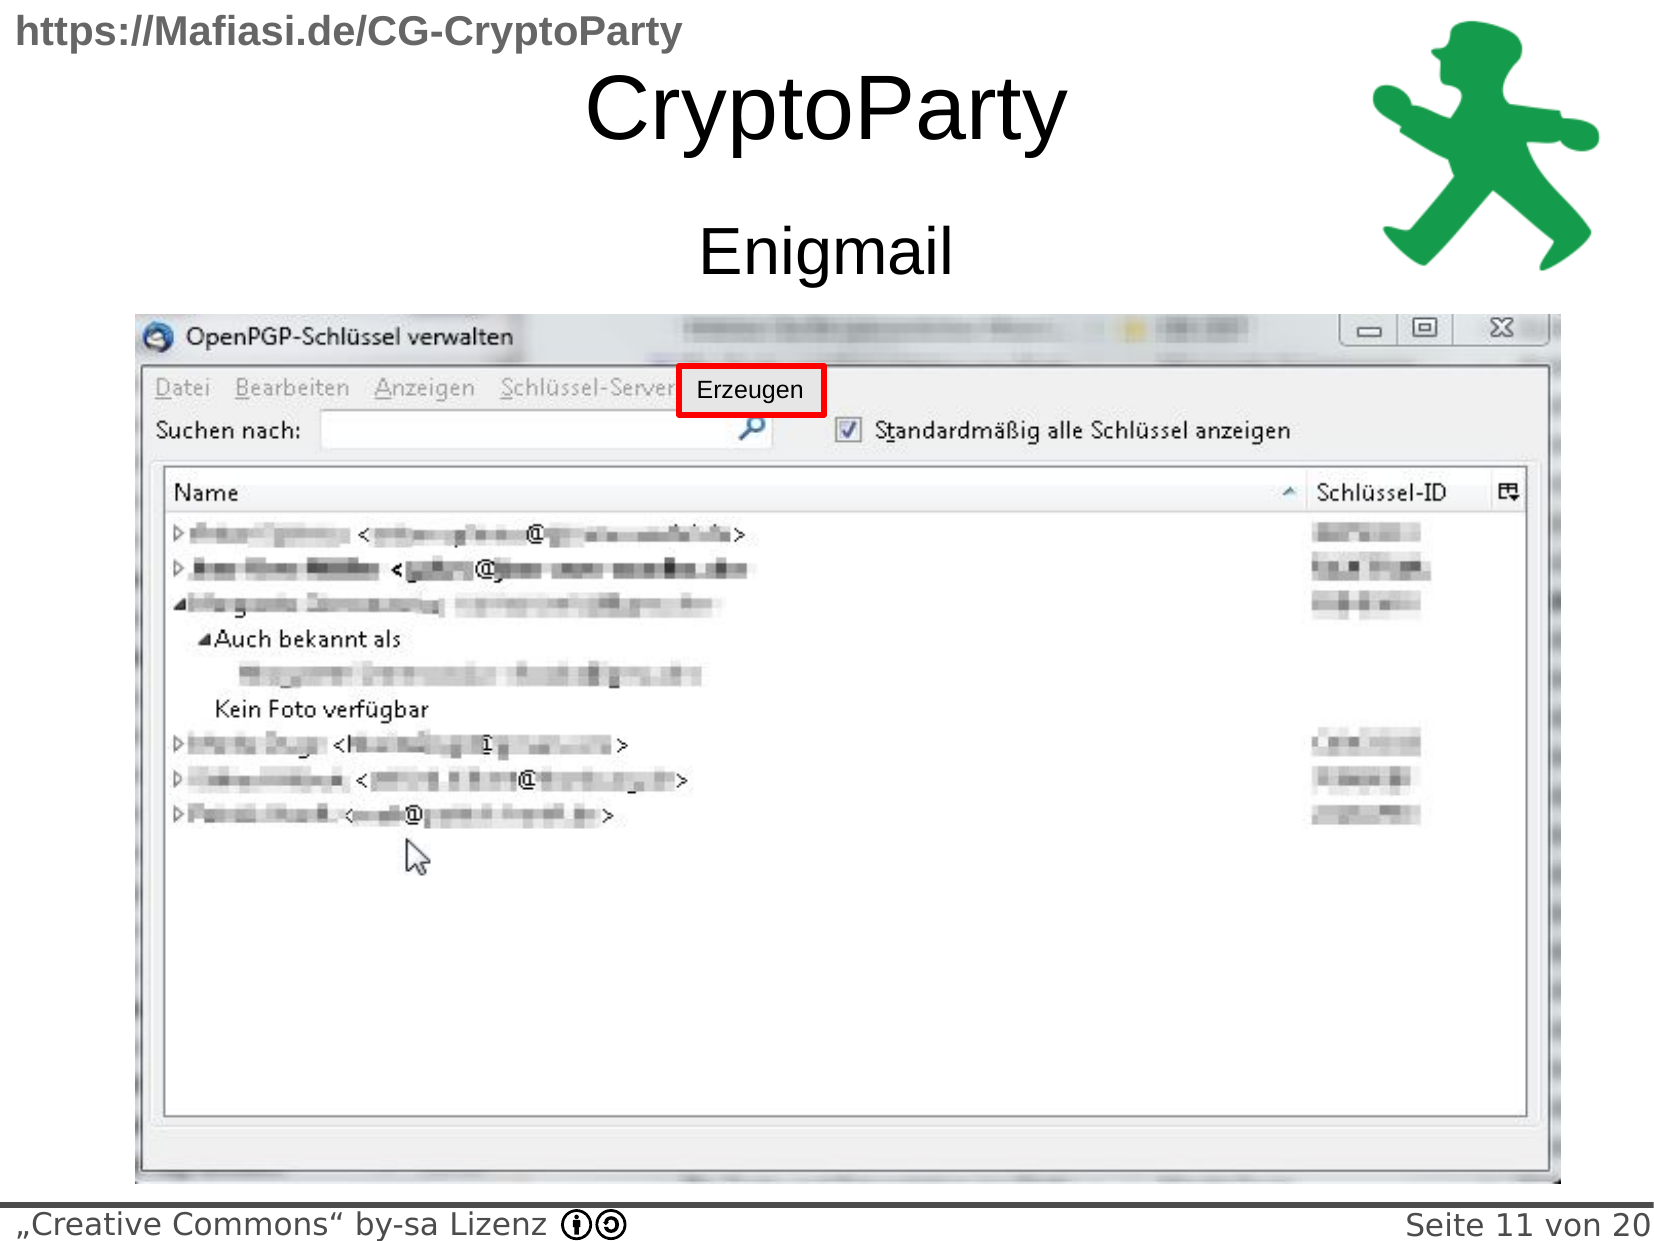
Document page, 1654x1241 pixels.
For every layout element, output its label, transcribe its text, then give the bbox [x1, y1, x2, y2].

picture [1317, 0, 1654, 313]
text_box Enigmail [37, 206, 1616, 465]
picture [135, 314, 1561, 1185]
text_box Erzeugen [679, 365, 825, 415]
